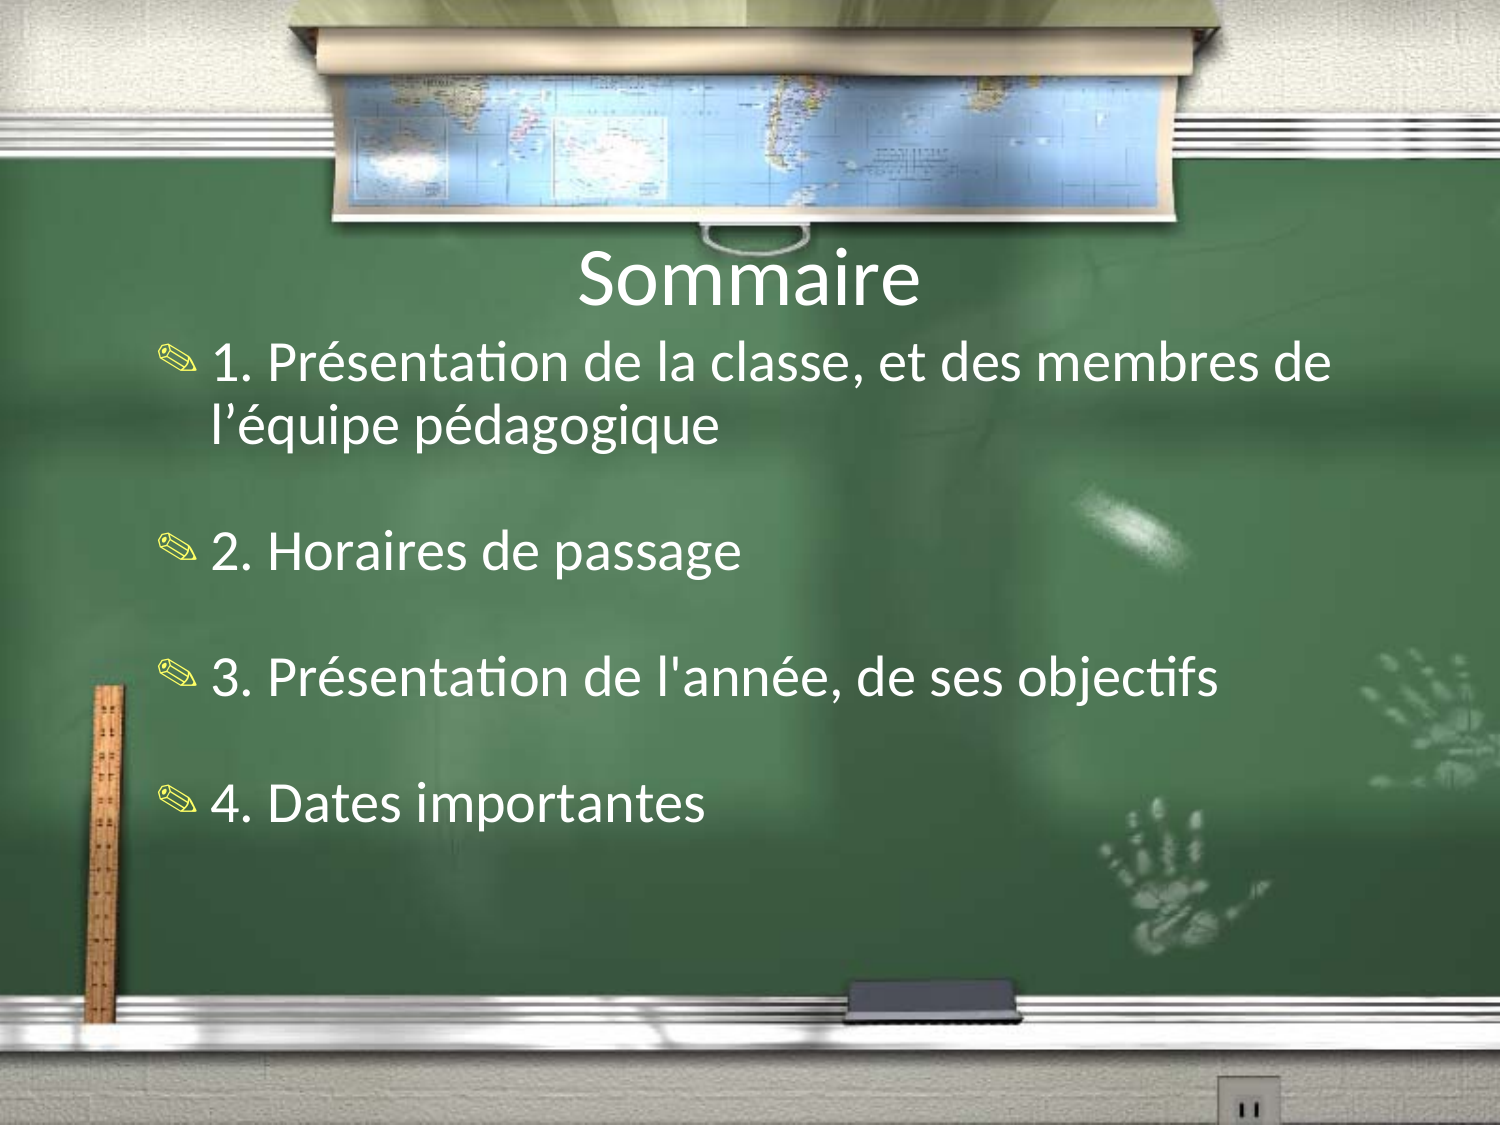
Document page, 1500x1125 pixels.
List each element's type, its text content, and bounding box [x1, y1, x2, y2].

picture [0, 0, 1500, 1125]
text_box 1. Présentation de la classe, et des membres de l’équipe pédagogique 2. Horaires de passage 3. Présentation de l'année, de ses objectifs 4. Dates importantes [141, 323, 1417, 969]
text_box Sommaire [112, 178, 1388, 367]
